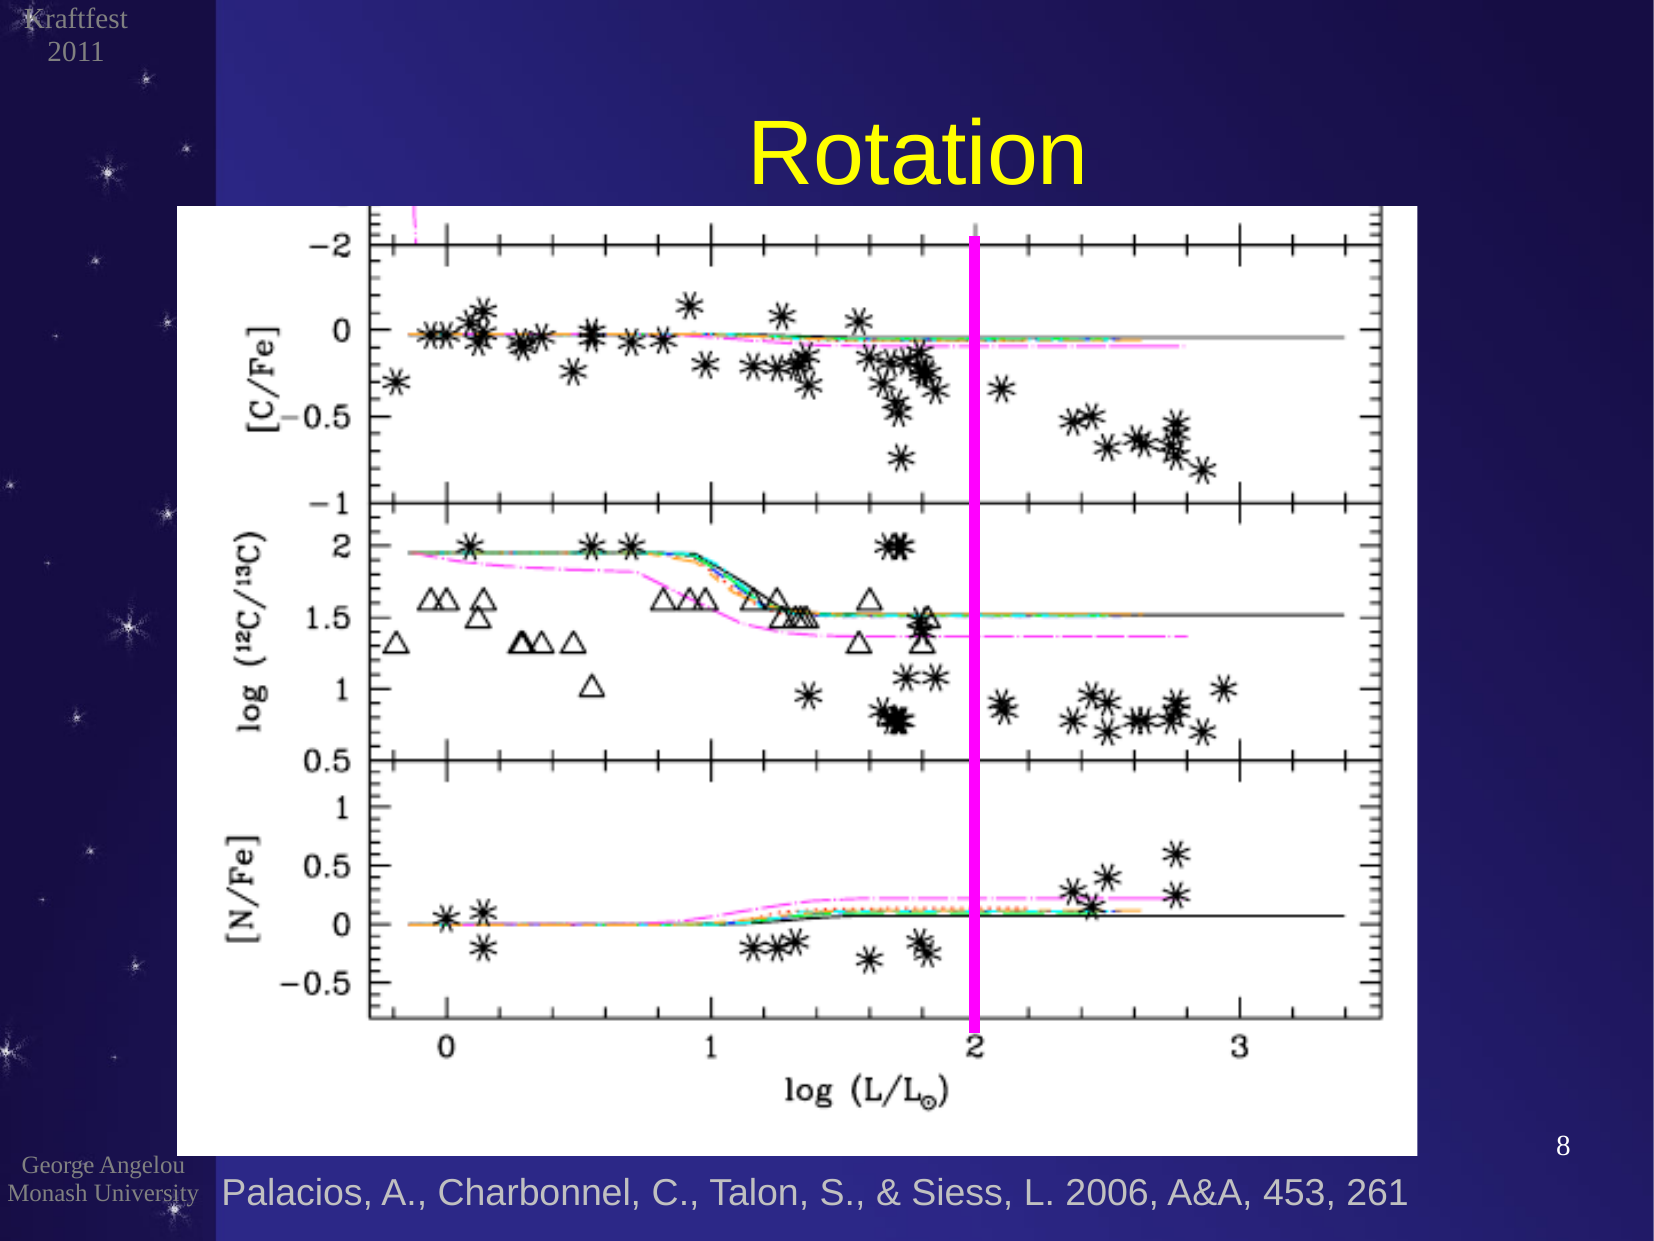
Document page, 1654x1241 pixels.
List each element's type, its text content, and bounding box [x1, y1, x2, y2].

picture [0, 0, 1654, 1241]
title Rotation [265, 56, 1571, 250]
text_box Palacios, A., Charbonnel, C., Talon, S., & Siess, L. 2006, A&A, 453, 261 [206, 1122, 1506, 1241]
